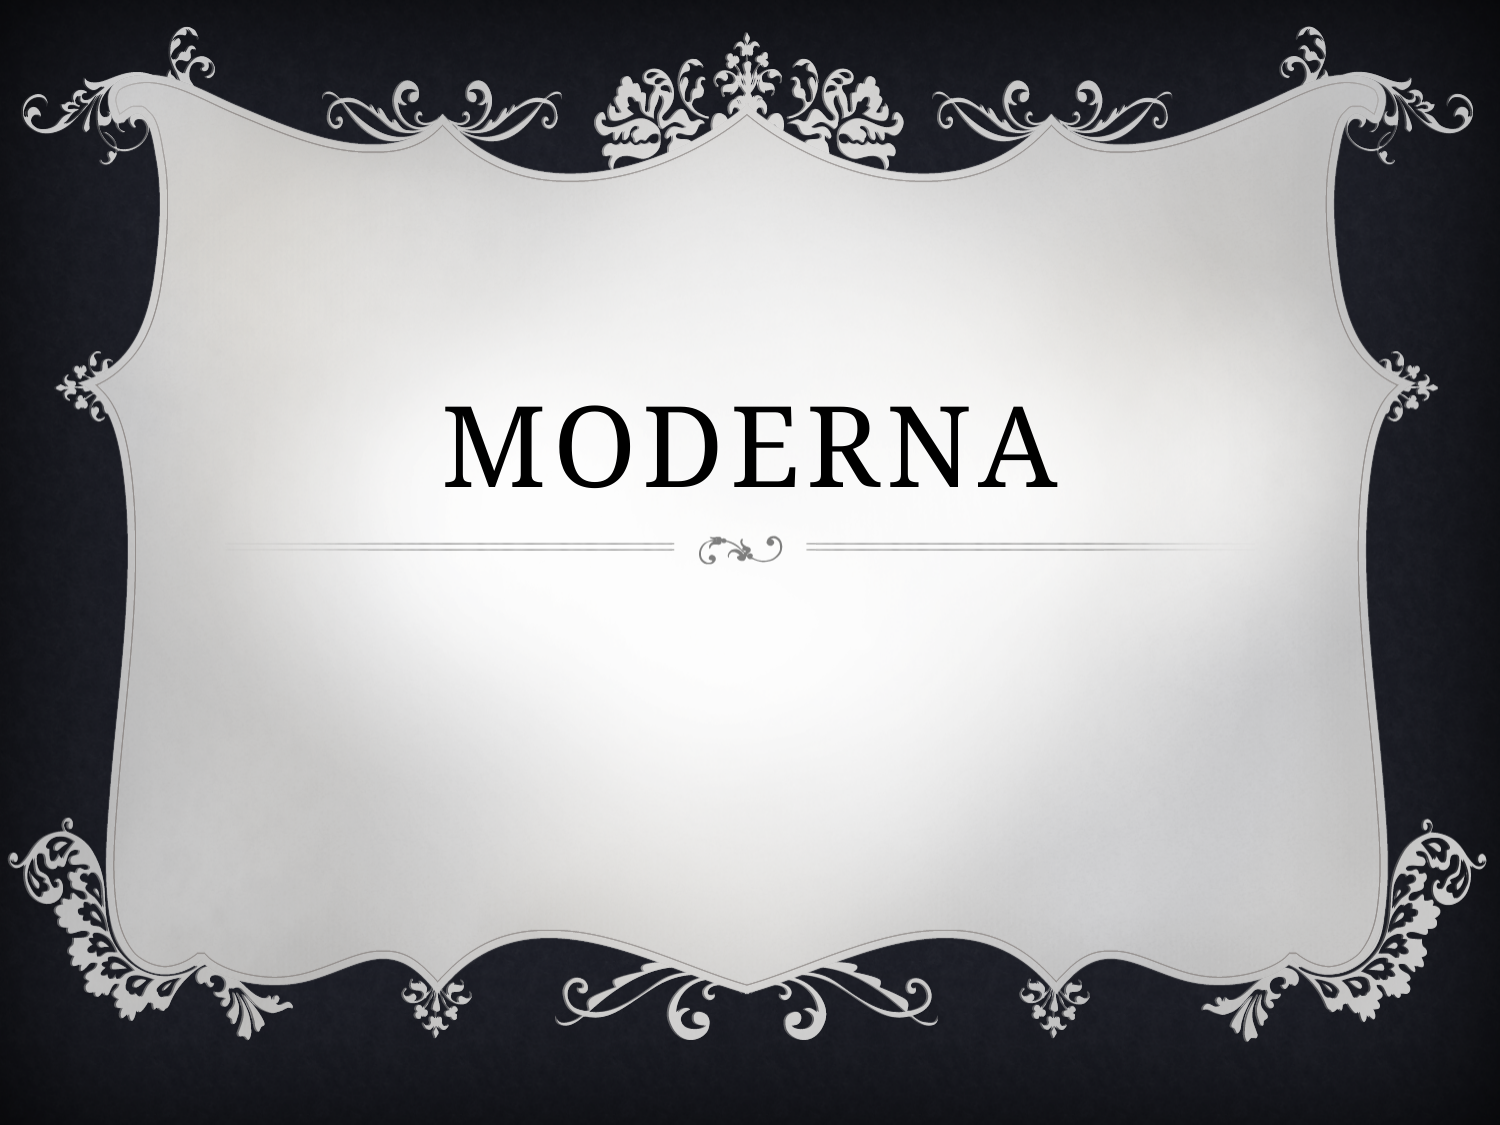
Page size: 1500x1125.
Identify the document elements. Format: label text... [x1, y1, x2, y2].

subtitle [225, 562, 1275, 688]
title mODERNA [225, 304, 1275, 518]
picture [0, 0, 1500, 1125]
